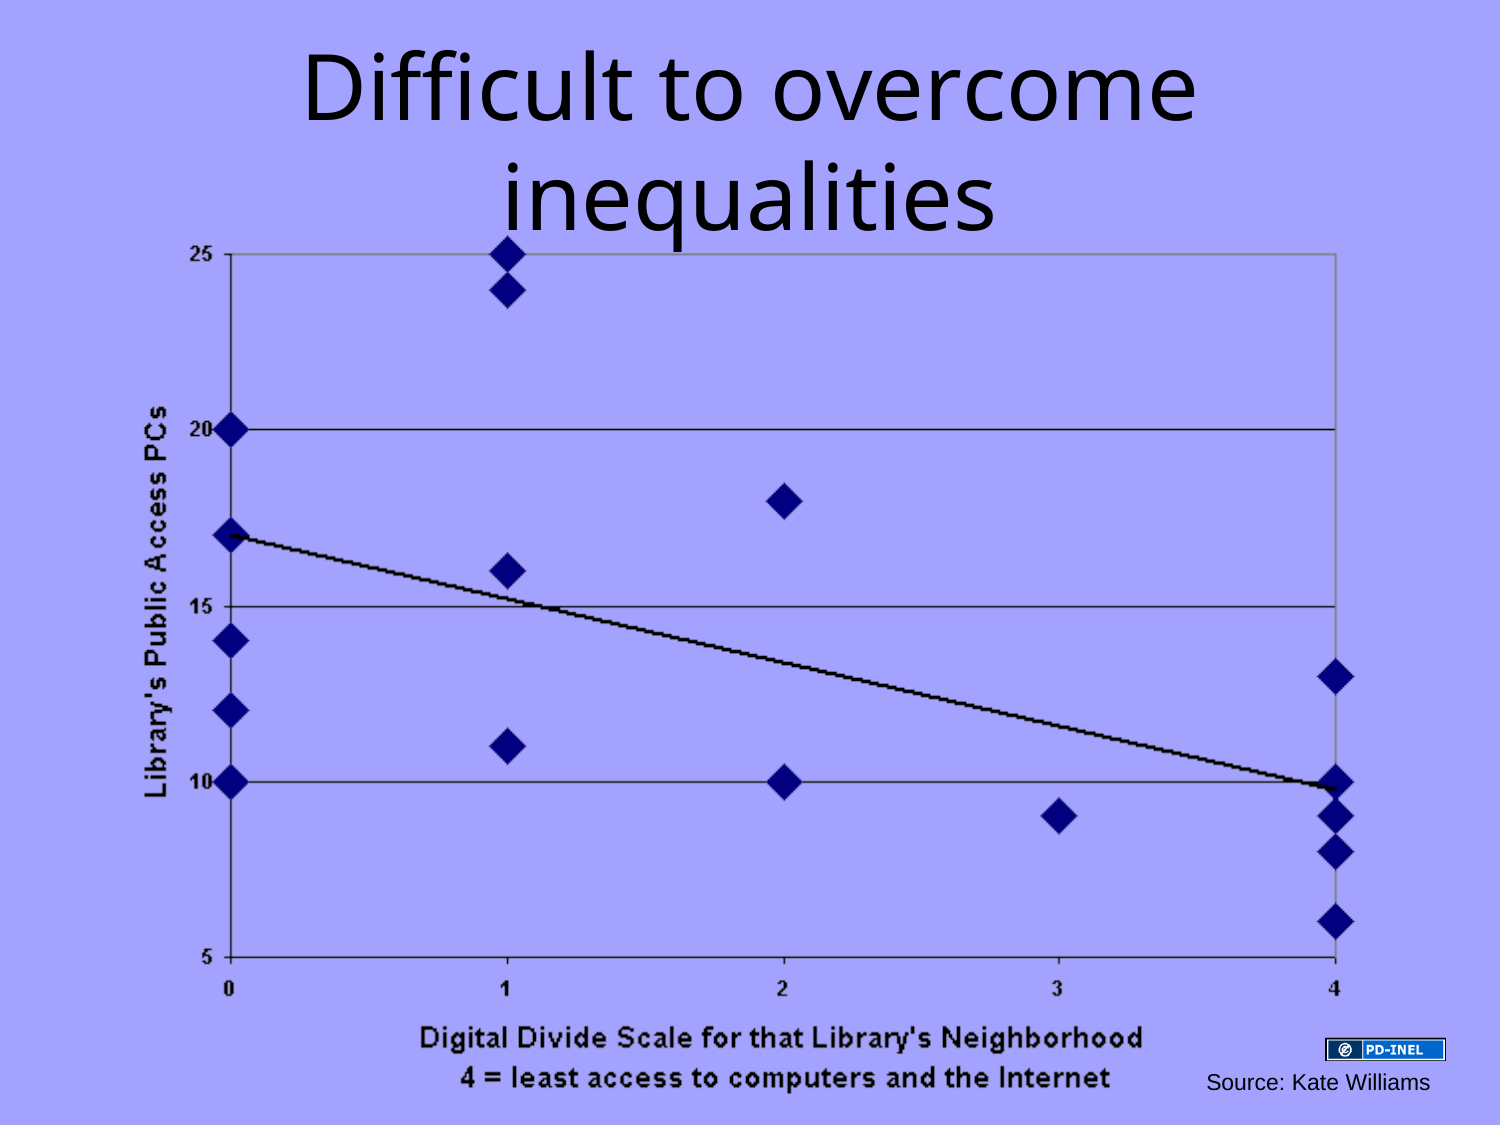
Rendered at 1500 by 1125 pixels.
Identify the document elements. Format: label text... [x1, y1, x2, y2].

picture [99, 204, 1446, 1125]
title Difficult to overcome inequalities [75, 45, 1426, 233]
text_box Source: Kate Williams [1170, 1062, 1446, 1100]
